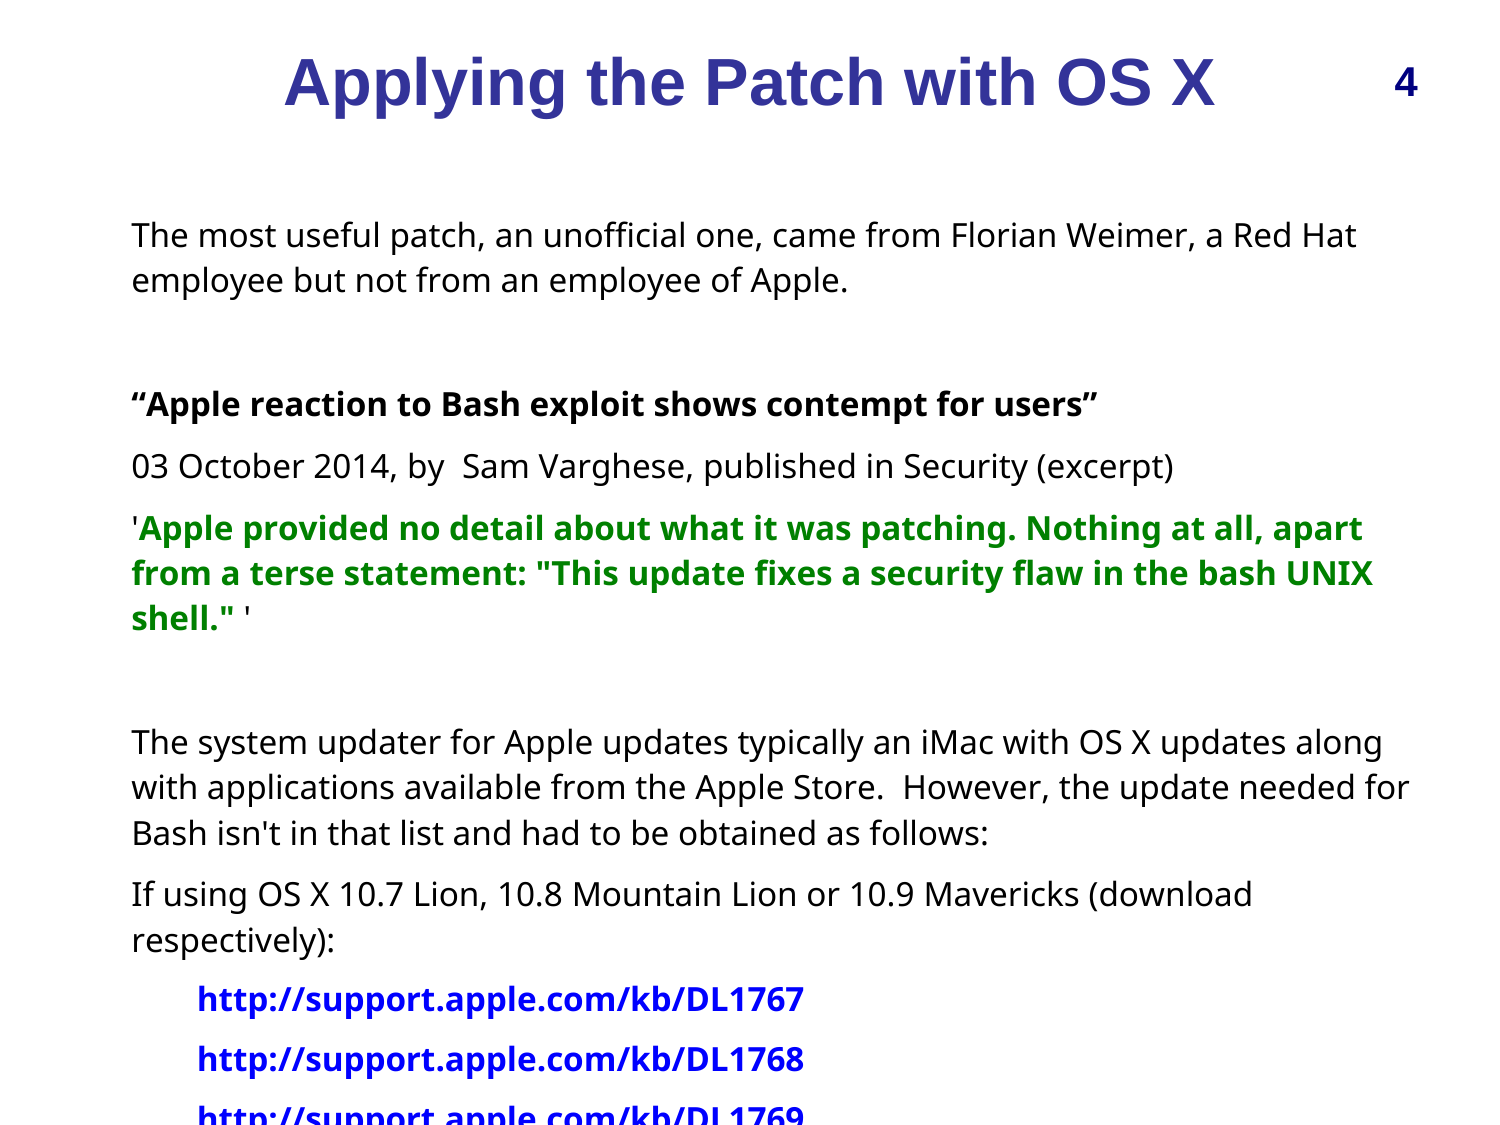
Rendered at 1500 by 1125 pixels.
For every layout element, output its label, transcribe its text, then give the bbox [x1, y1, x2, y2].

text_box 4 [1350, 47, 1463, 113]
list The most useful patch, an unofficial one, came from Florian Weimer, a Red Hat employee but not from an employee of Apple. “Apple reaction to Bash exploit shows contempt for users” 03 October 2014, by Sam Varghese, published in Security (excerpt) 'Apple provided no detail about what it was patching. Nothing at all, apart from a terse statement: "This update fixes a security flaw in the bash UNIX shell." ' The system updater for Apple updates typically an iMac with OS X updates along with applications available from the Apple Store. However, the update needed for Bash isn't in that list and had to be obtained as follows: If using OS X 10.7 Lion, 10.8 Mountain Lion or 10.9 Mavericks (download respectively): http://support.apple.com/kb/DL1767 http://support.apple.com/kb/DL1768 http://support.apple.com/kb/DL1769 Once downloaded, locate the .dmg package in the Download folder and click it open to install. [75, 149, 1426, 1023]
title Applying the Patch with OS X [75, 37, 1426, 128]
